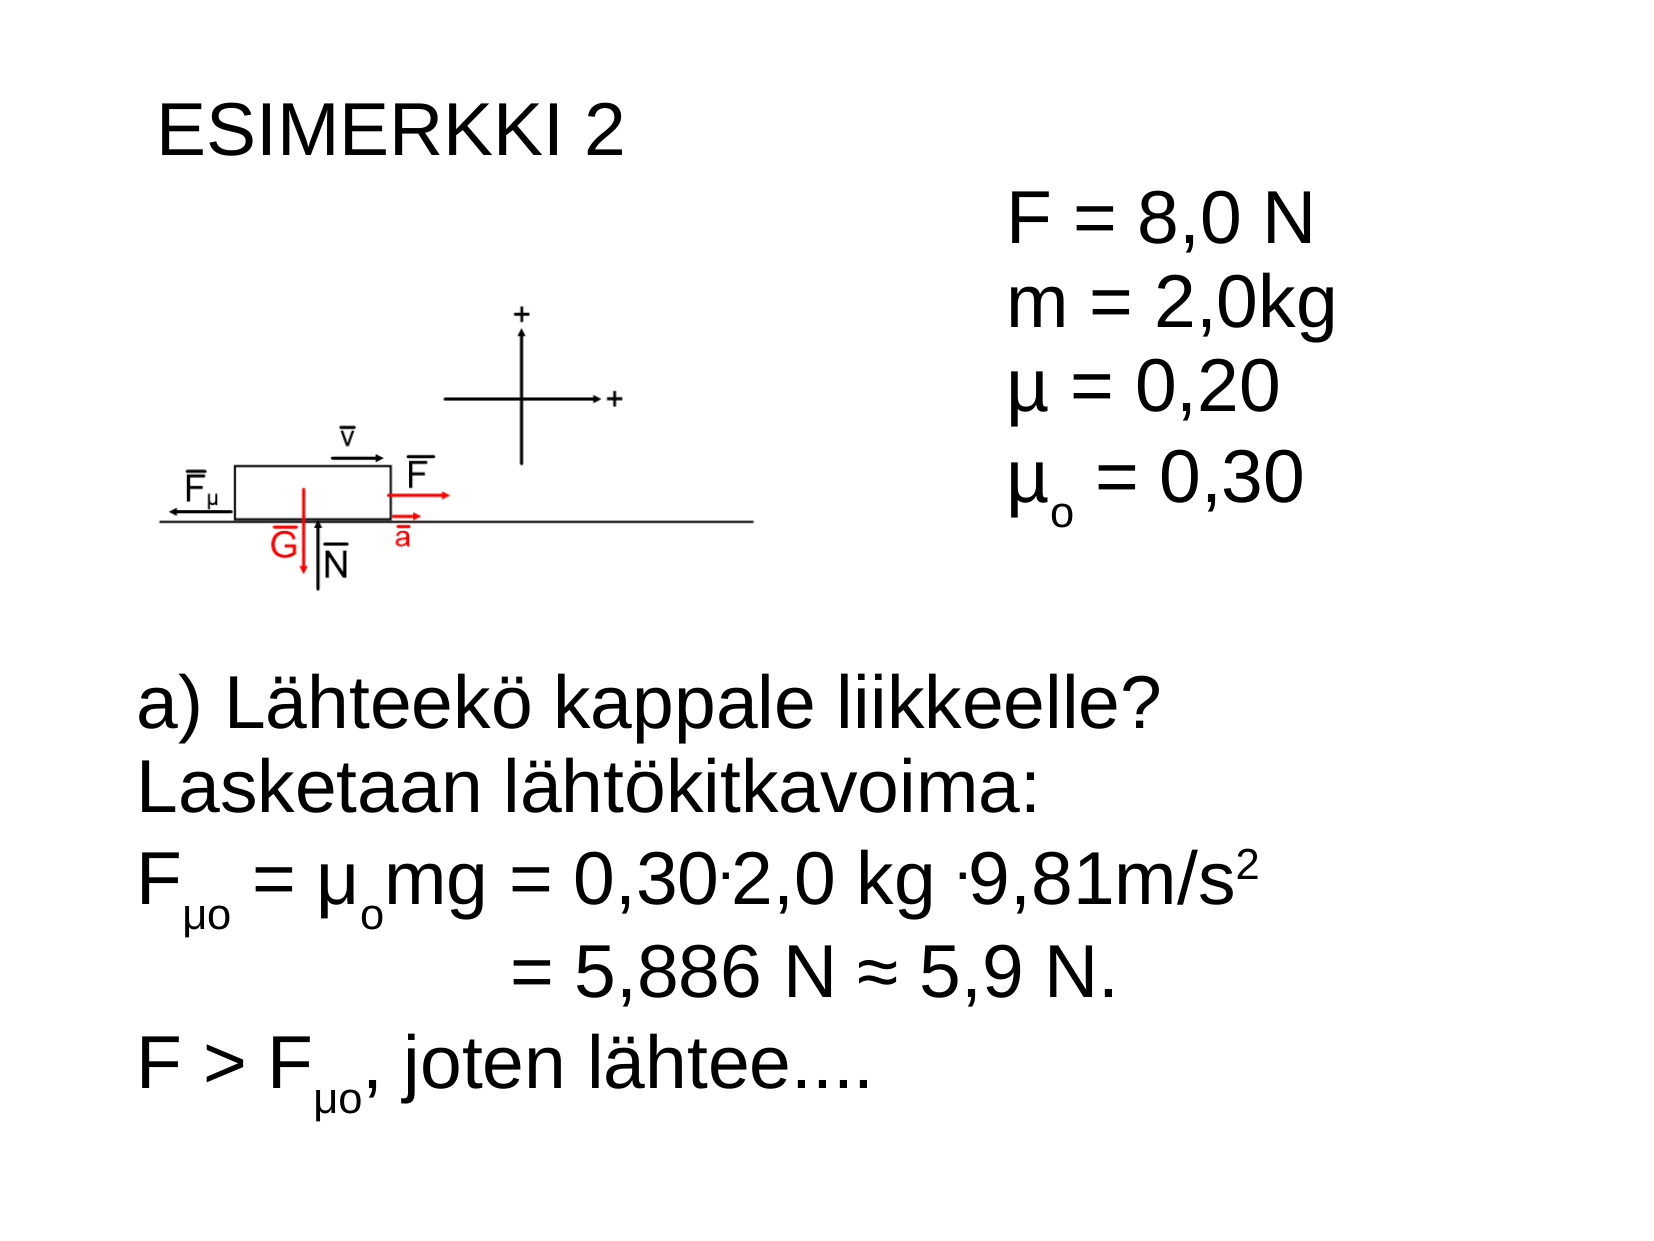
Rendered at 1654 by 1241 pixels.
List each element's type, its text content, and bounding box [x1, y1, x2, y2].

text_box F = 8,0 N m = 2,0kg µ = 0,20 µo = 0,30 [992, 164, 1489, 449]
text_box ESIMERKKI 2 [141, 75, 1418, 178]
picture [118, 218, 770, 650]
text_box a) Lähteekö kappale liikkeelle? Lasketaan lähtökitkavoima: Fμo = μomg = 0,30.2,0 kg .9,81m/s2 = 5,886 N ≈ 5,9 N. F > Fμo, joten lähtee.... [121, 649, 1571, 1121]
